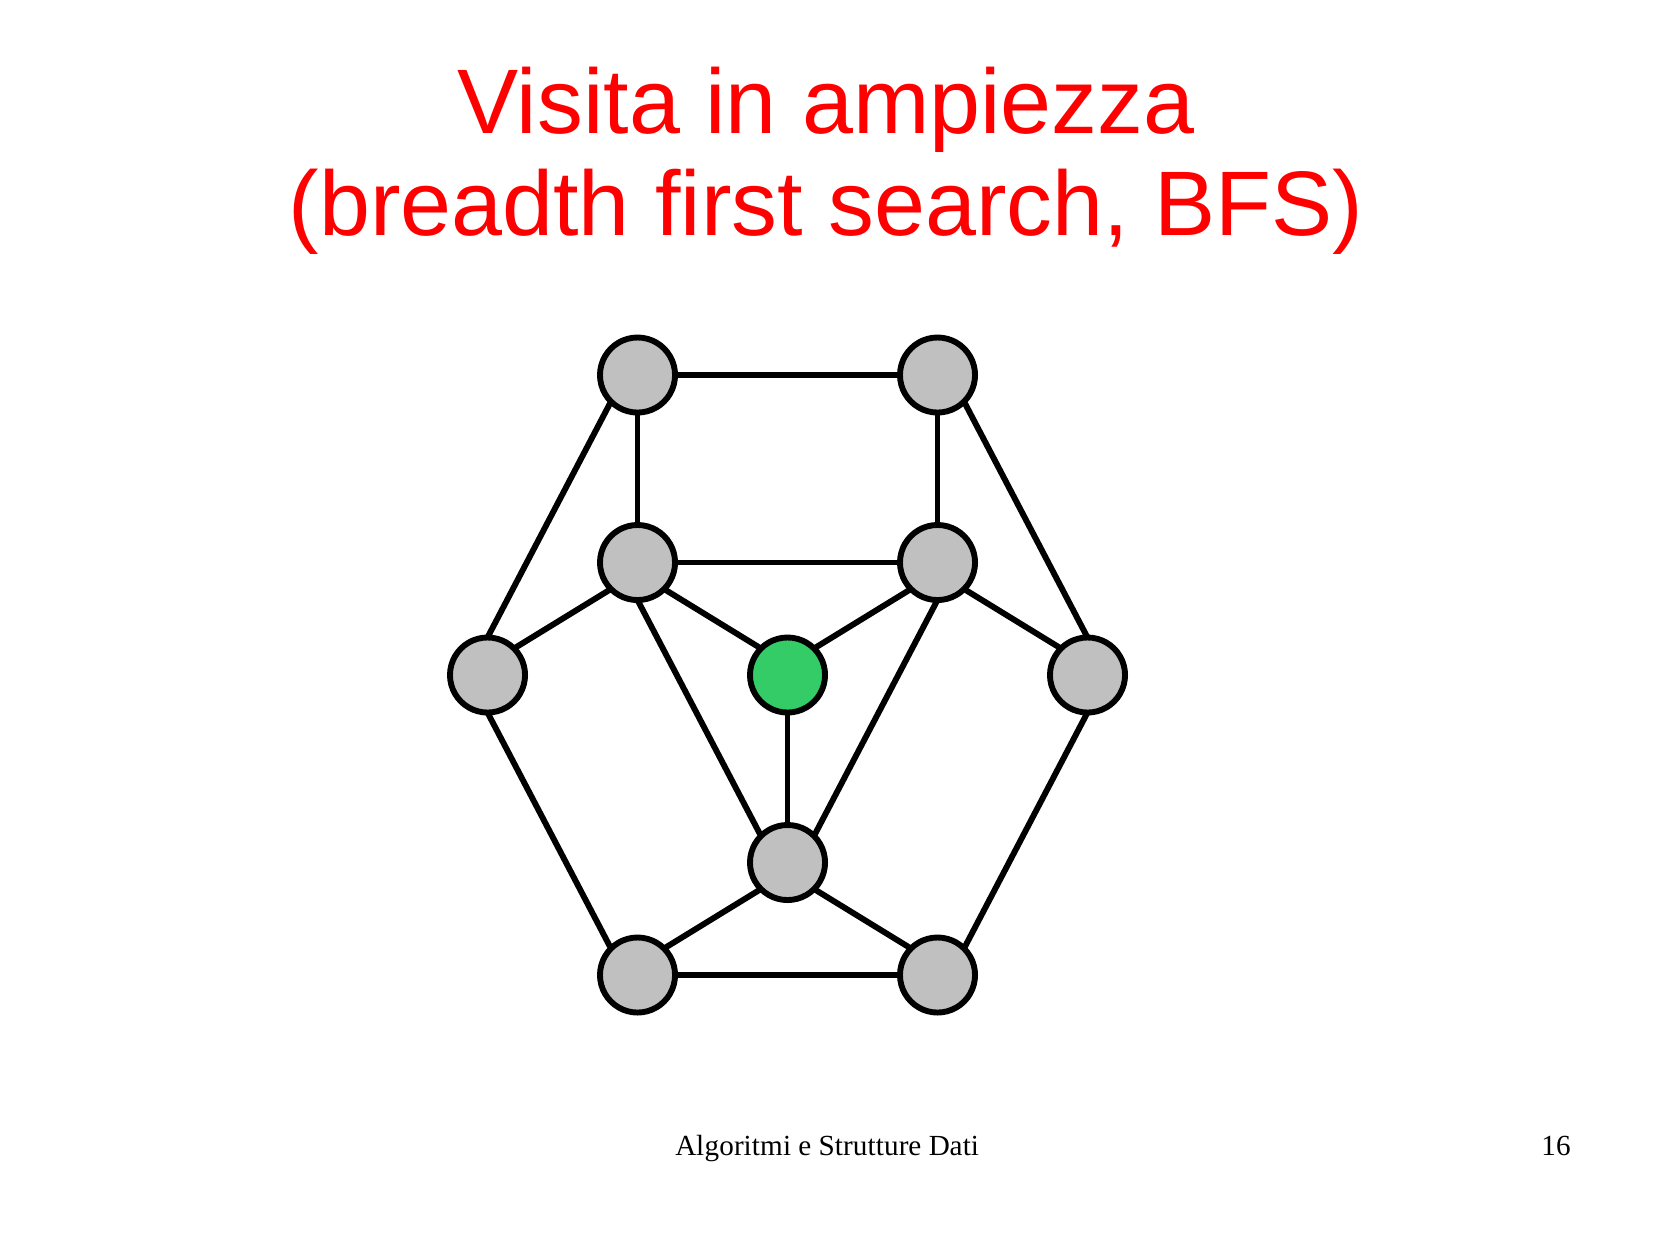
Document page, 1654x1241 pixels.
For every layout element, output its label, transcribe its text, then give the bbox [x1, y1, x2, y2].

text_box [600, 937, 675, 1013]
title Visita in ampiezza (breadth first search, BFS) [82, 49, 1571, 257]
text_box [750, 637, 826, 713]
text_box [750, 825, 826, 901]
text_box [600, 337, 675, 413]
text_box [600, 525, 675, 600]
text_box [450, 637, 526, 713]
text_box [1050, 637, 1126, 713]
text_box [900, 337, 976, 413]
text_box [900, 937, 976, 1013]
text_box [900, 525, 976, 600]
